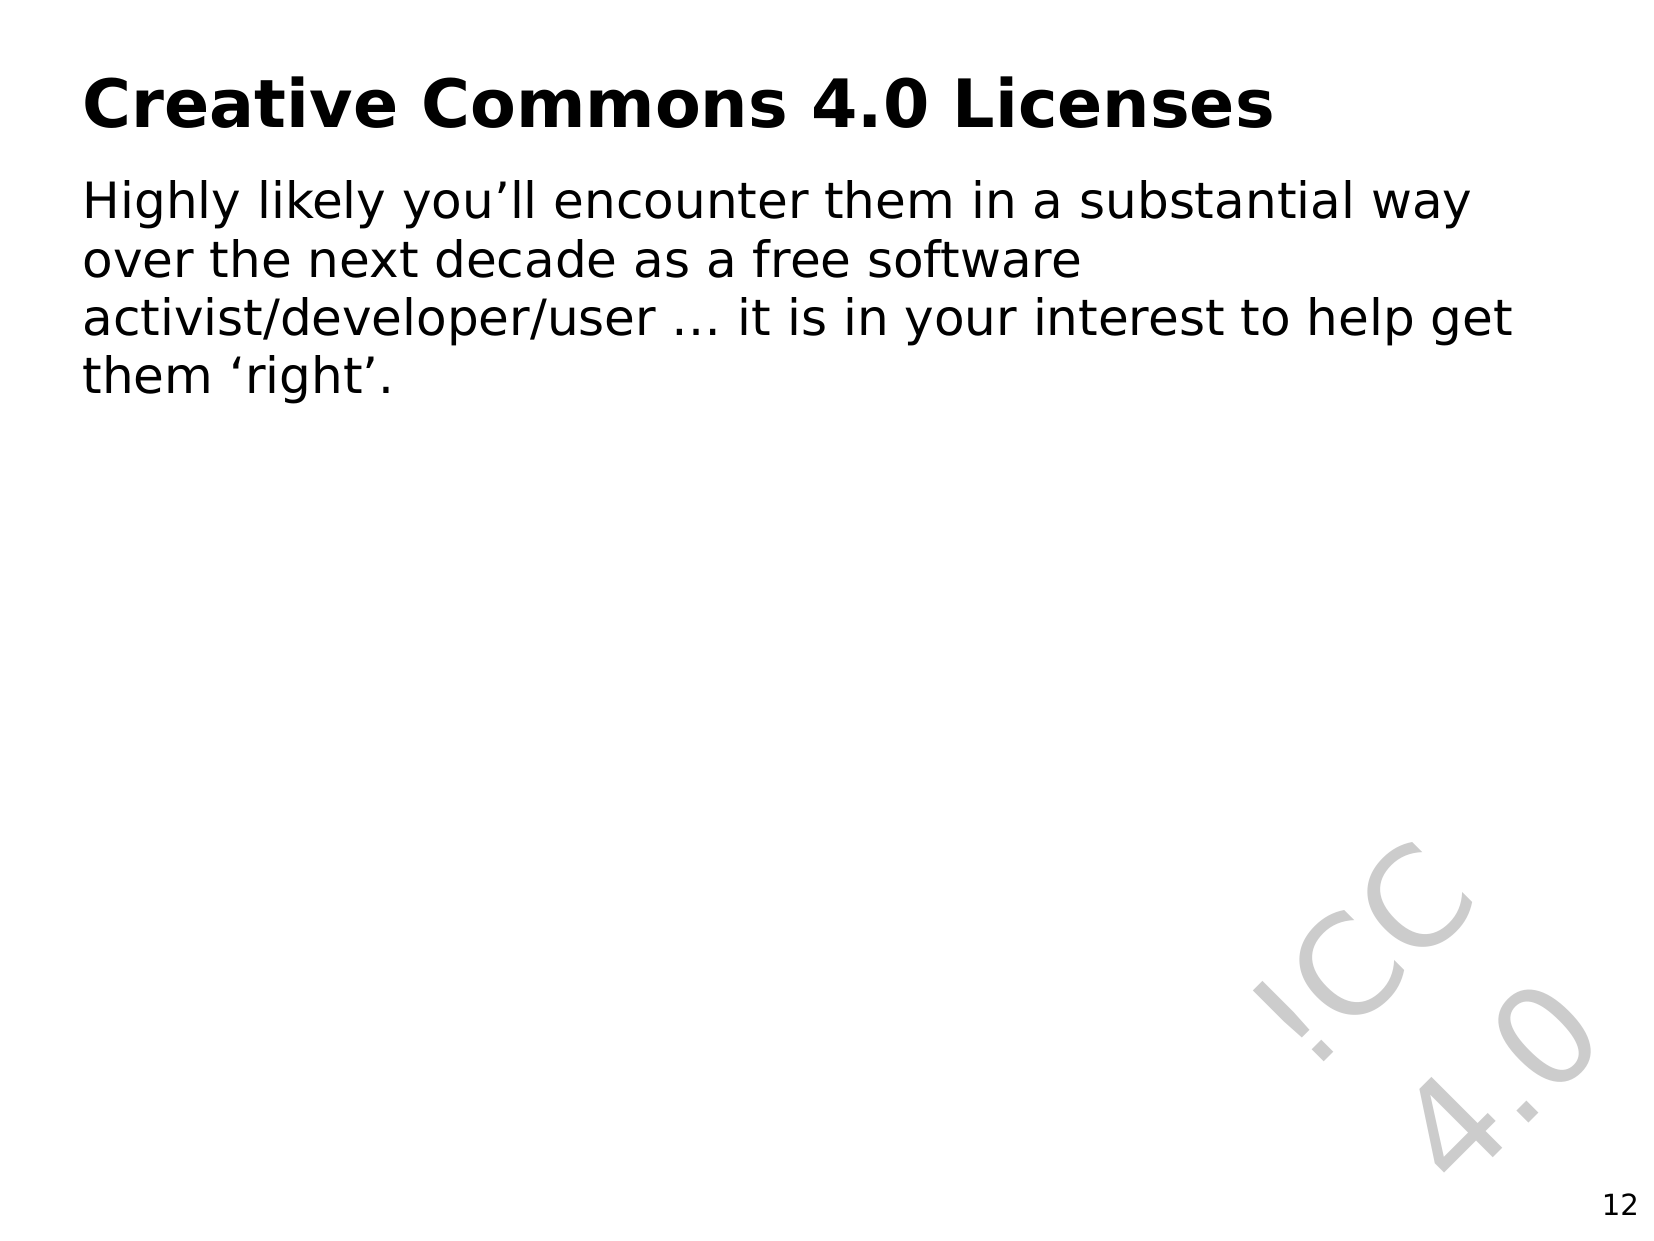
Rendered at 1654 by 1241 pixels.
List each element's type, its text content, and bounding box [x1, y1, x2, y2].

text_box 4.0 [1350, 979, 1650, 1234]
list Creative Commons 4.0 Licenses Highly likely you’ll encounter them in a substantial way over the next decade as a free software activist/developer/user … it is in your interest to help get them ‘right’. [82, 65, 1571, 1062]
text_box !CC [1203, 796, 1523, 1116]
